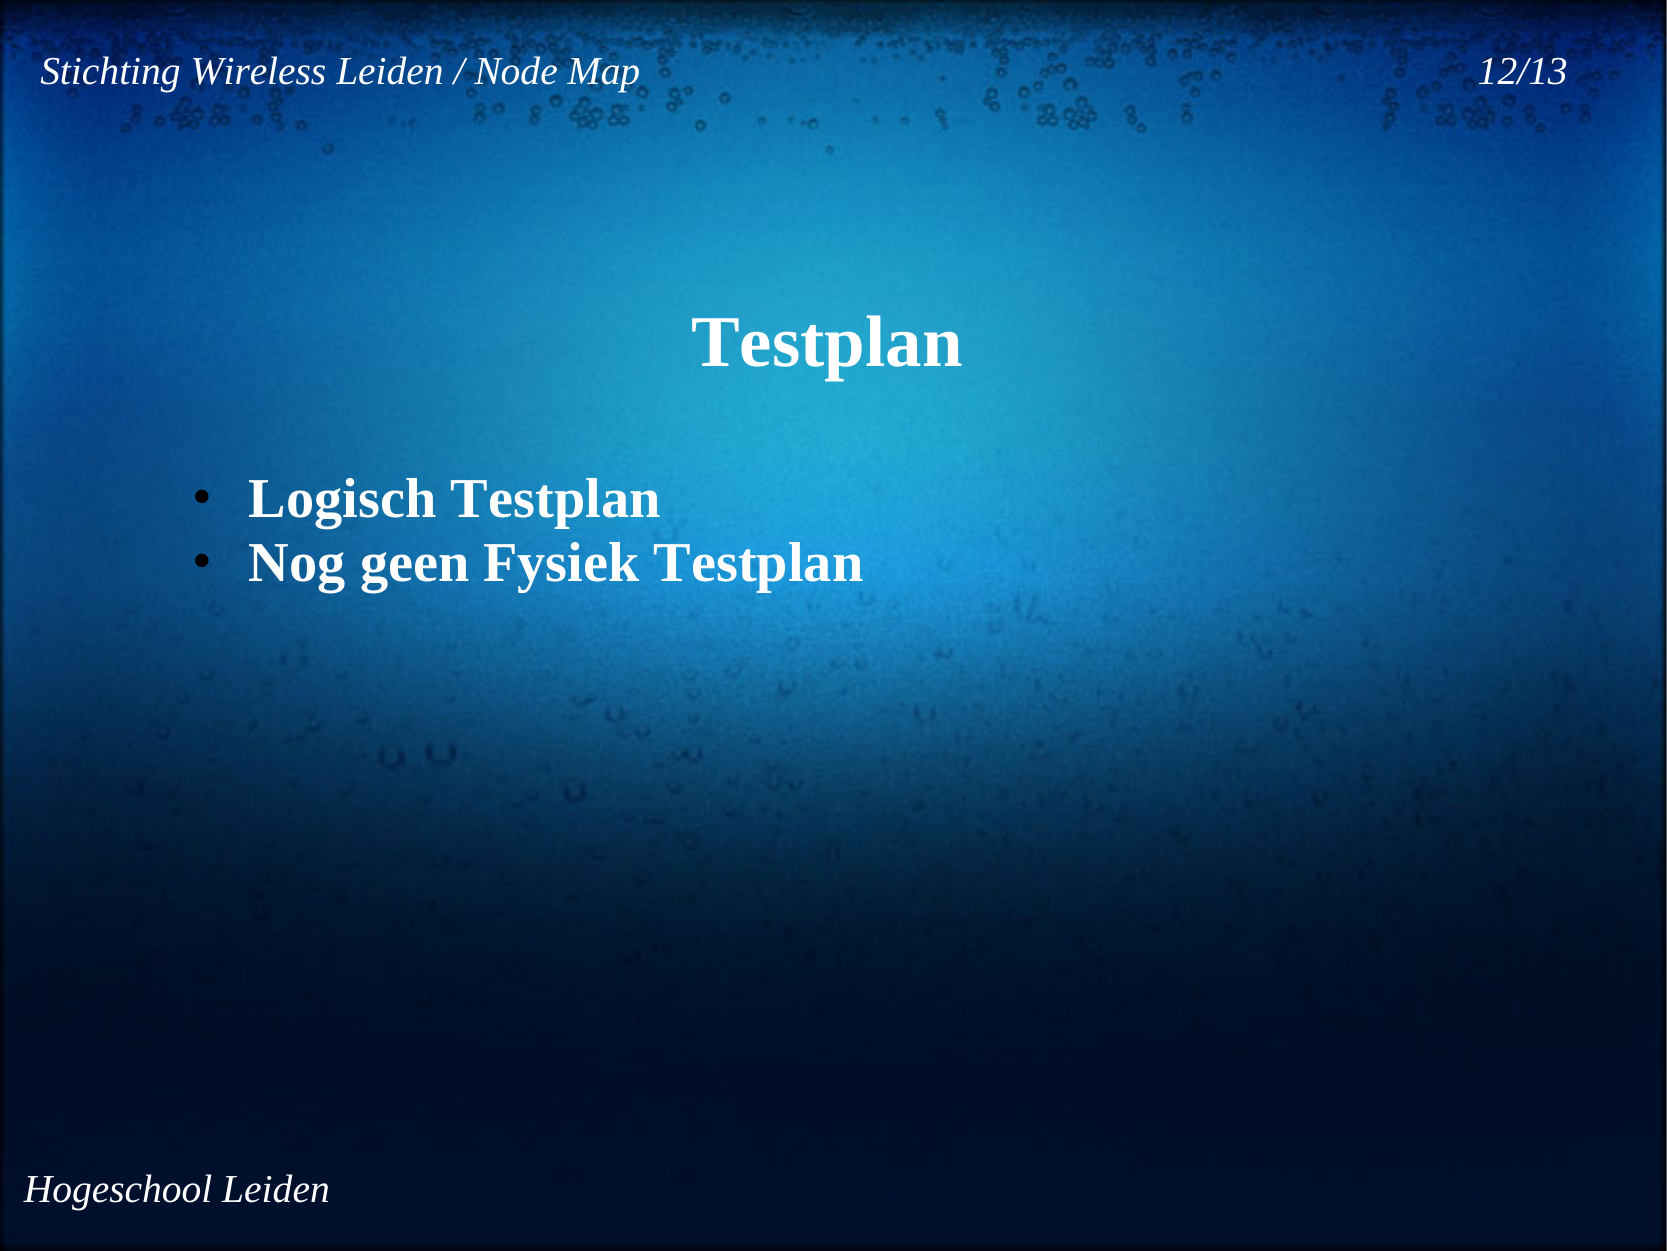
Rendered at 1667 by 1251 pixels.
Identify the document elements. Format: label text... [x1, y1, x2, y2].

picture [0, 0, 1667, 1251]
title Stichting Wireless Leiden / Node Map 12/13 [40, 48, 1629, 96]
list Testplan Logisch Testplan Nog geen Fysiek Testplan [173, 300, 1480, 857]
text_box Hogeschool Leiden [23, 1166, 1612, 1212]
